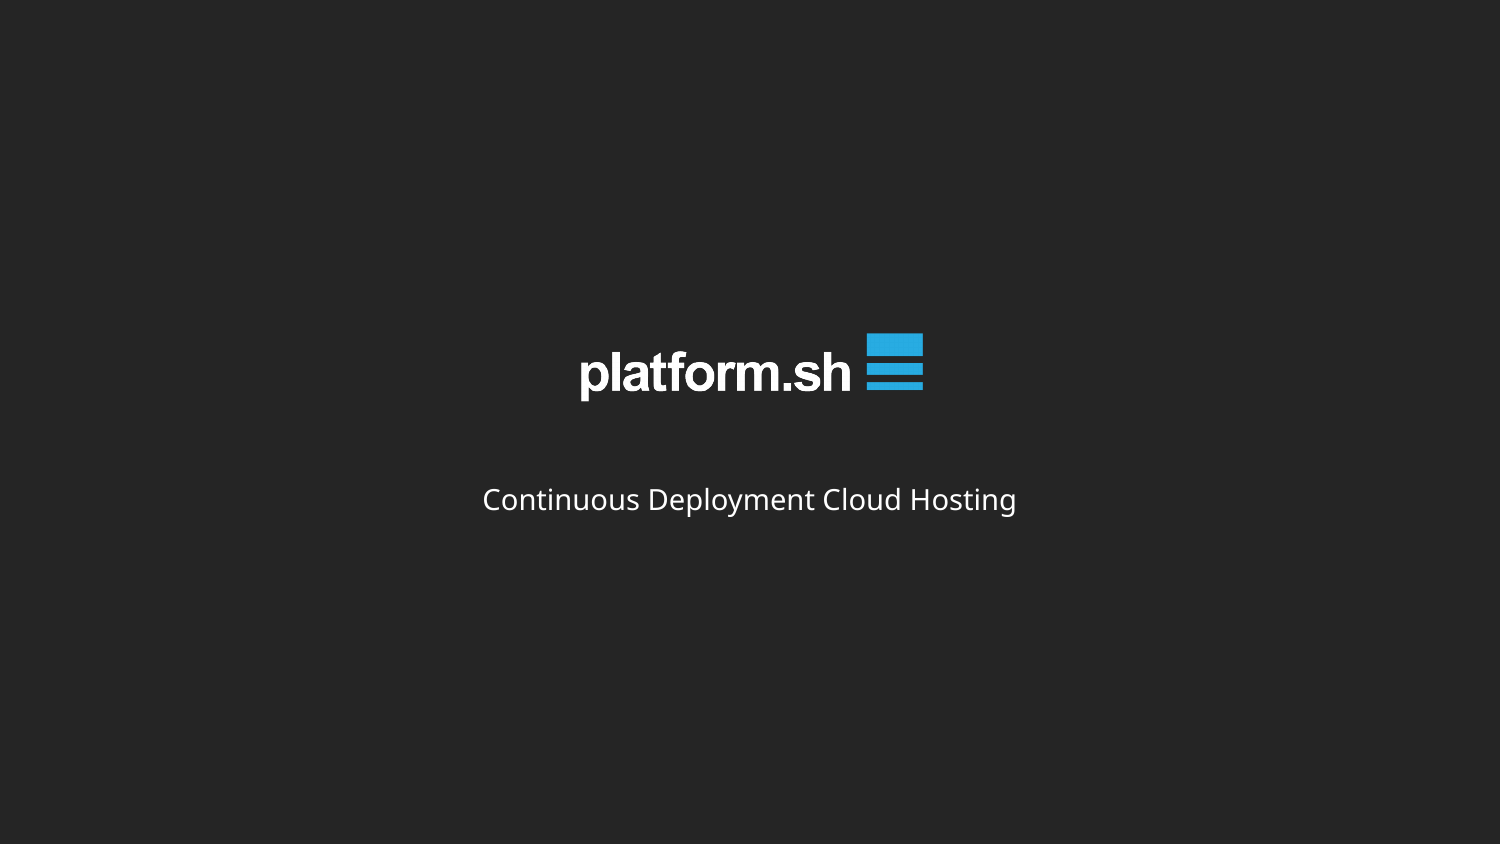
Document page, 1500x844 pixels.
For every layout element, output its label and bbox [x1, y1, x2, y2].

picture [577, 333, 923, 411]
